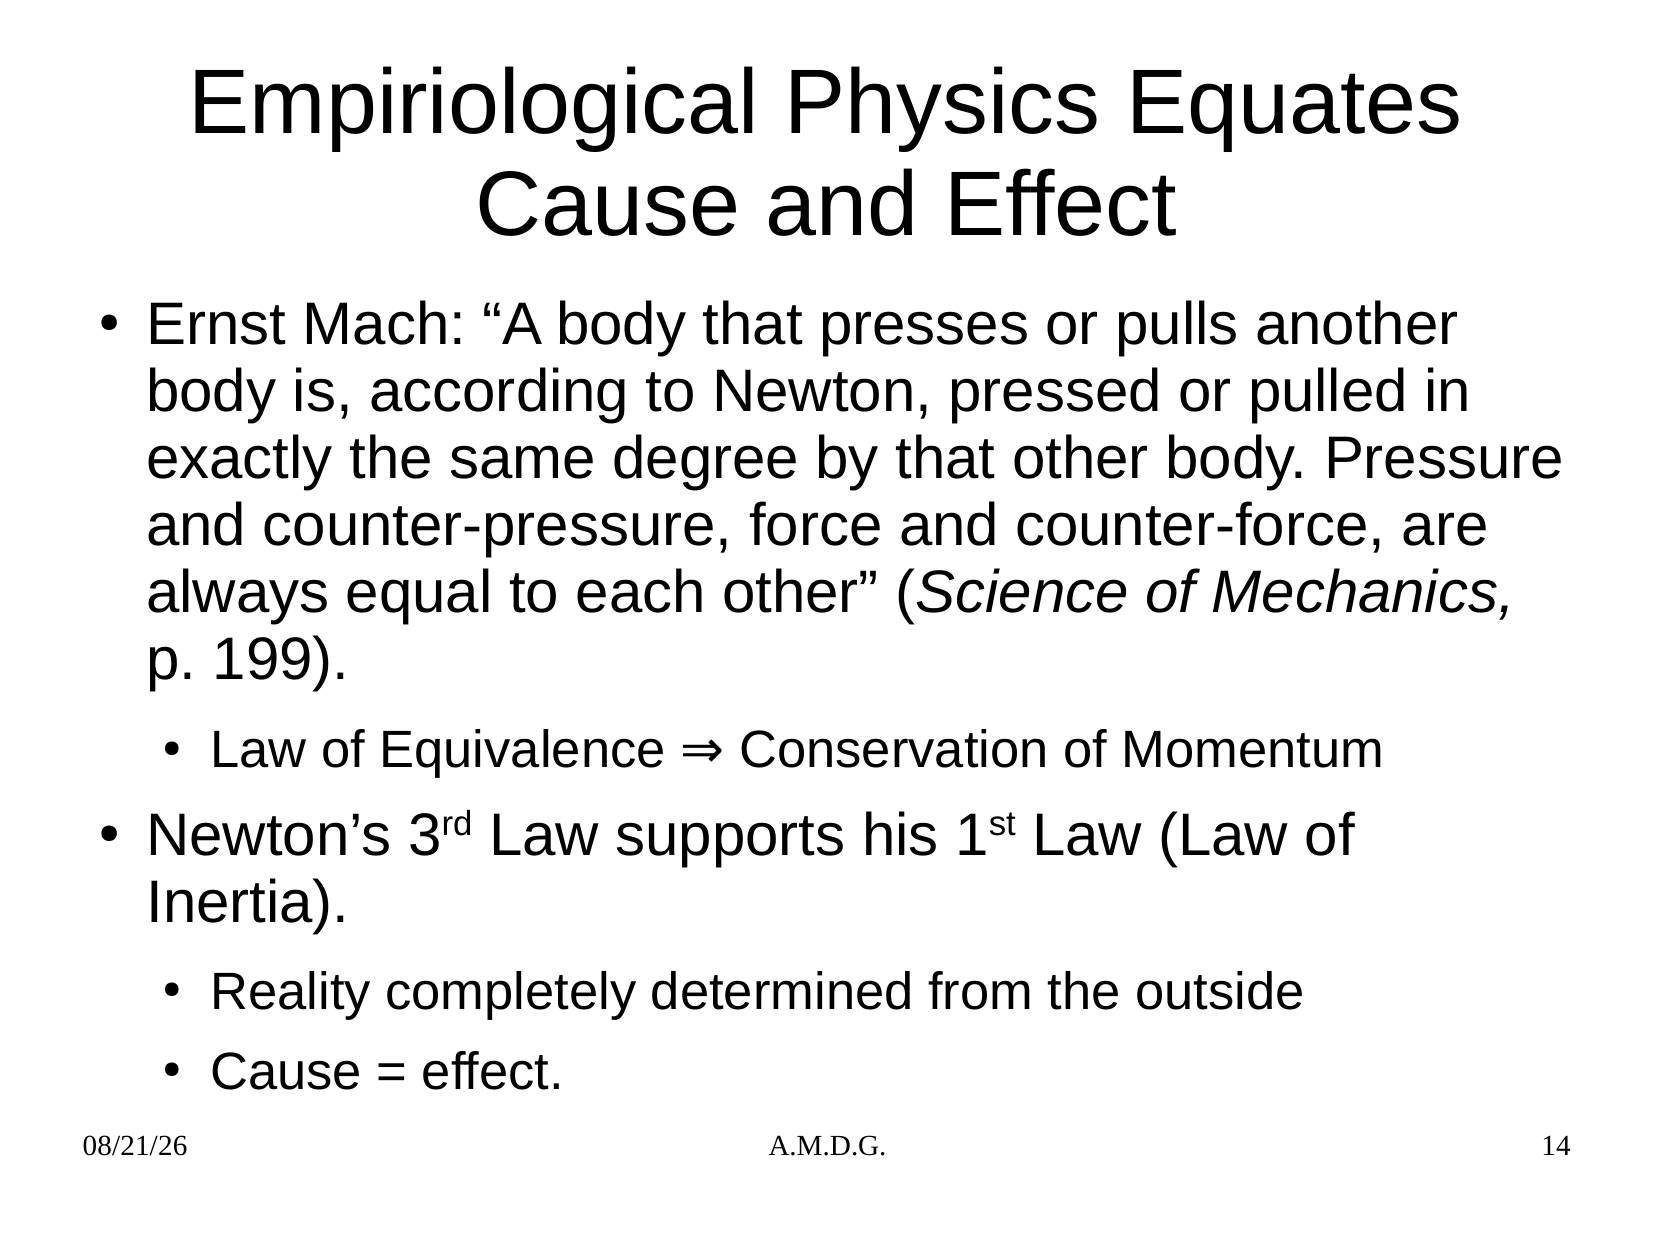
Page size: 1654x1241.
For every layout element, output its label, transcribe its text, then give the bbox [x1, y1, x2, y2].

list Ernst Mach: “A body that presses or pulls another body is, according to Newton, pressed or pulled in exactly the same degree by that other body. Pressure and counter-pressure, force and counter-force, are always equal to each other” (Science of Mechanics, p. 199). Law of Equivalence ⇒ Conservation of Momentum Newton’s 3rd Law supports his 1st Law (Law of Inertia). Reality completely determined from the outside Cause = effect. [82, 290, 1571, 1109]
title Empiriological Physics Equates Cause and Effect [82, 49, 1571, 257]
